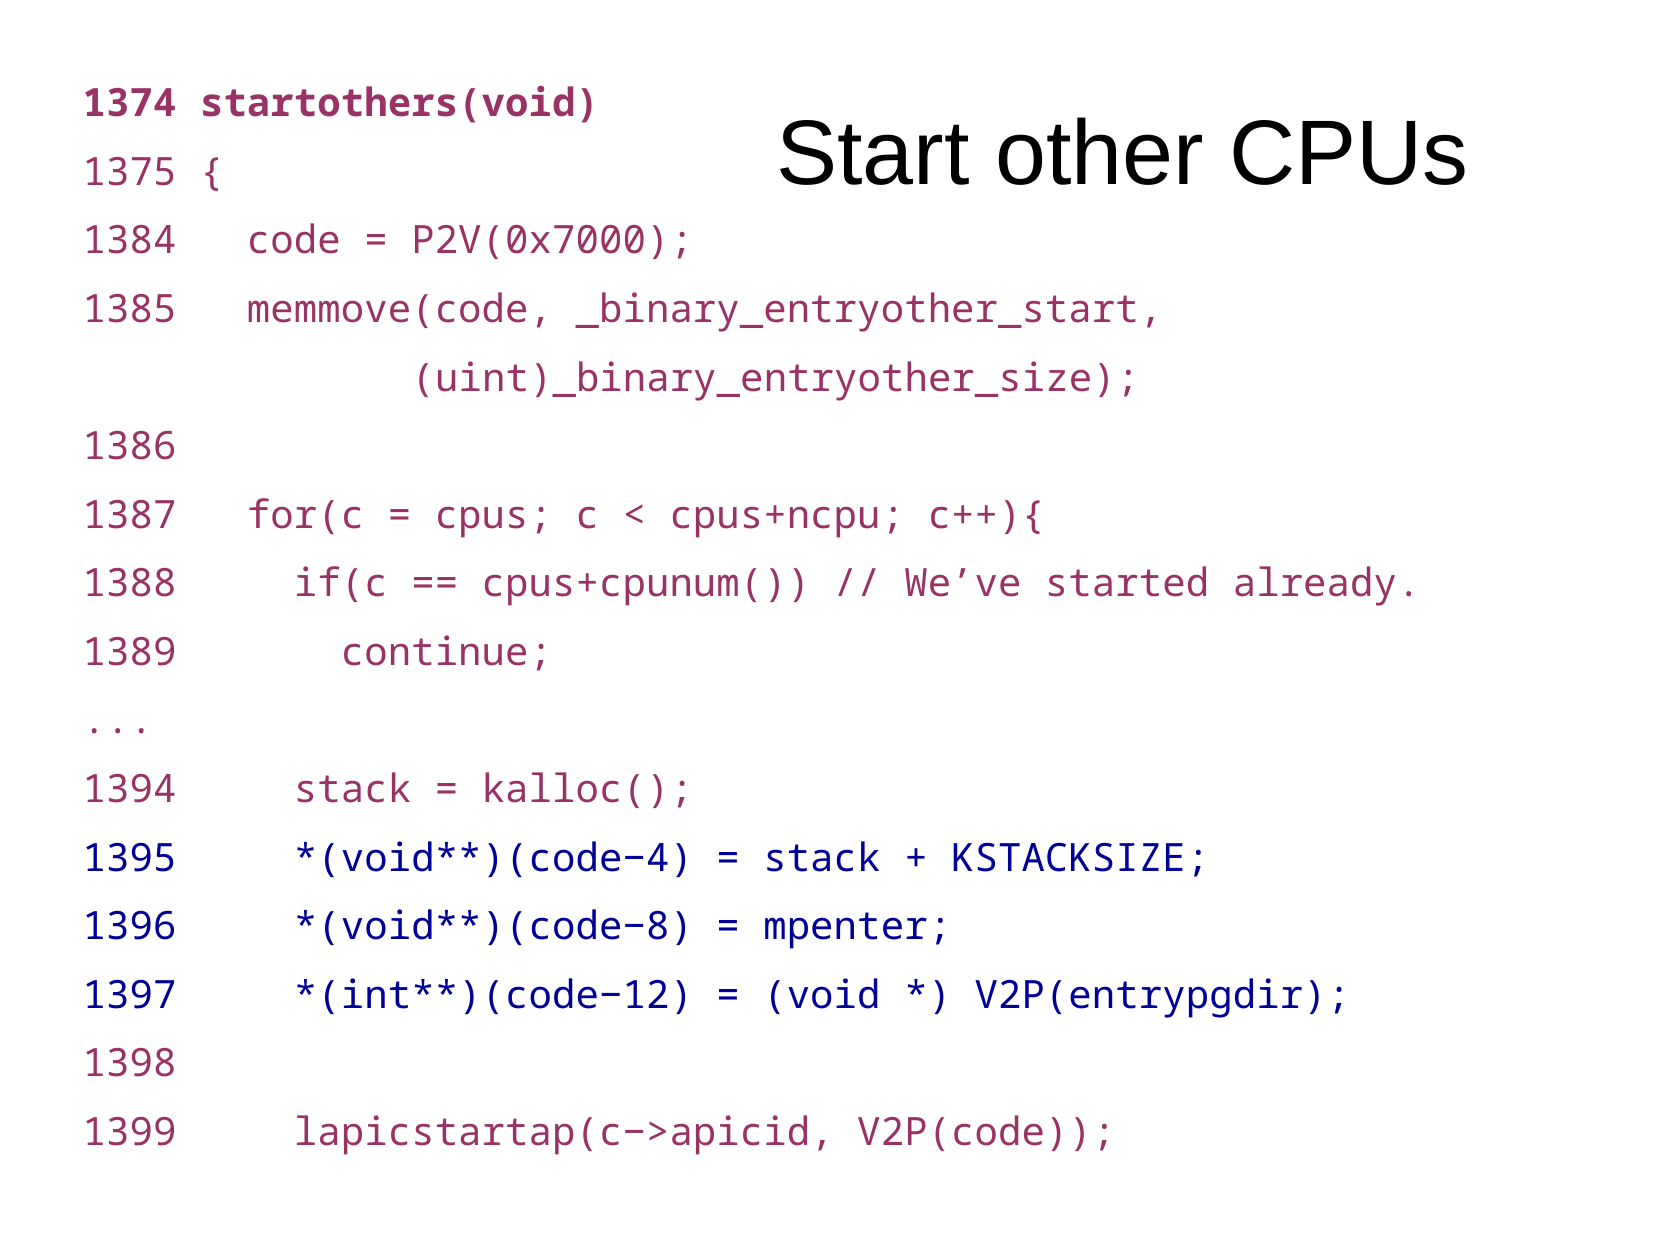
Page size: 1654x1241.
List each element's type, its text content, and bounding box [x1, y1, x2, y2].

list 1374 startothers(void) 1375 { 1384 code = P2V(0x7000); 1385 memmove(code, _binary_entryother_start, (uint)_binary_entryother_size); 1386 1387 for(c = cpus; c < cpus+ncpu; c++){ 1388 if(c == cpus+cpunum()) // We’ve started already. 1389 continue; ... 1394 stack = kalloc(); 1395 *(void**)(code−4) = stack + KSTACKSIZE; 1396 *(void**)(code−8) = mpenter; 1397 *(int**)(code−12) = (void *) V2P(entrypgdir); 1398 1399 lapicstartap(c−>apicid, V2P(code)); [82, 75, 1571, 1163]
title Start other CPUs [675, 49, 1571, 257]
